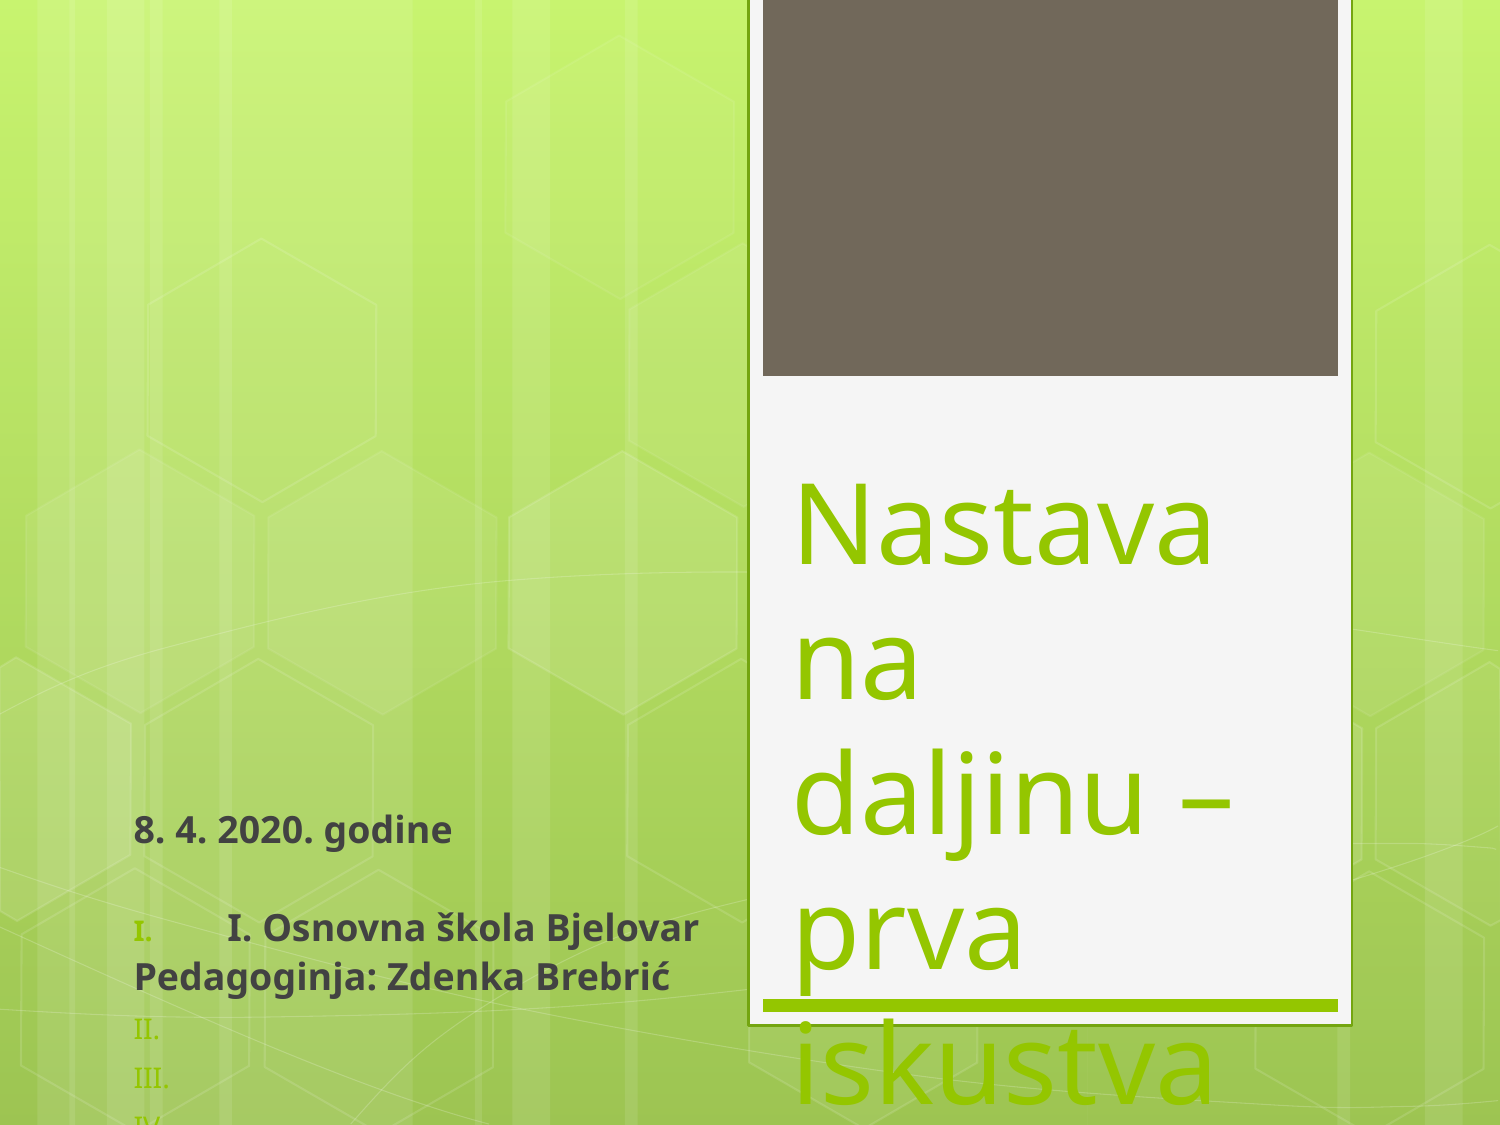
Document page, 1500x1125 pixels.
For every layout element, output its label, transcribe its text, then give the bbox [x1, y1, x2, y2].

title Nastava na daljinu – prva iskustva [776, 444, 1321, 604]
subtitle 8. 4. 2020. godine I. Osnovna škola Bjelovar Pedagoginja: Zdenka Brebrić [118, 604, 1394, 1024]
